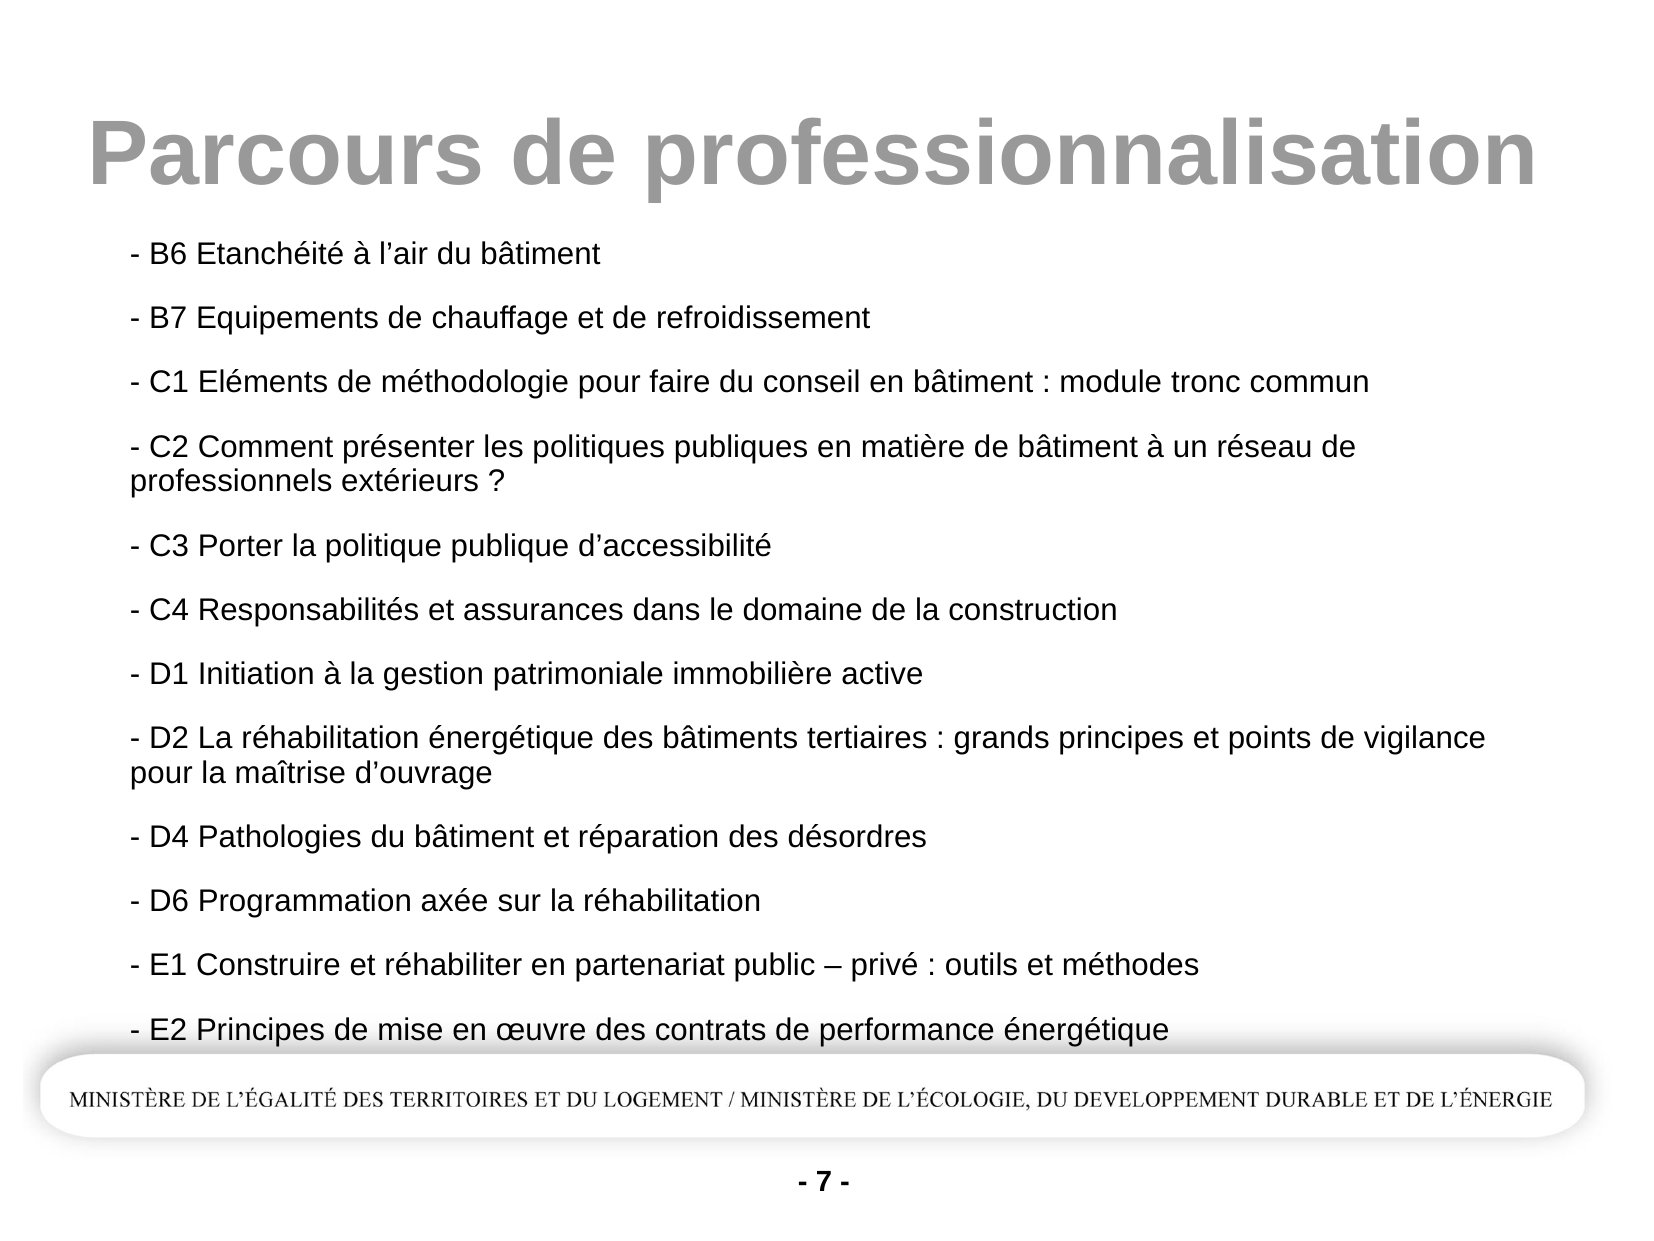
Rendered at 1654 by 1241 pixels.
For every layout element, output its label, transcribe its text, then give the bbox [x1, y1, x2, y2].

list - B6 Etanchéité à l’air du bâtiment - B7 Equipements de chauffage et de refroidissement - C1 Eléments de méthodologie pour faire du conseil en bâtiment : module tronc commun - C2 Comment présenter les politiques publiques en matière de bâtiment à un réseau de professionnels extérieurs ? - C3 Porter la politique publique d’accessibilité - C4 Responsabilités et assurances dans le domaine de la construction - D1 Initiation à la gestion patrimoniale immobilière active - D2 La réhabilitation énergétique des bâtiments tertiaires : grands principes et points de vigilance pour la maîtrise d’ouvrage - D4 Pathologies du bâtiment et réparation des désordres - D6 Programmation axée sur la réhabilitation - E1 Construire et réhabiliter en partenariat public – privé : outils et méthodes - E2 Principes de mise en œuvre des contrats de performance énergétique [59, 236, 1509, 1087]
picture [23, 1014, 1612, 1159]
title Parcours de professionnalisation [82, 49, 1571, 257]
